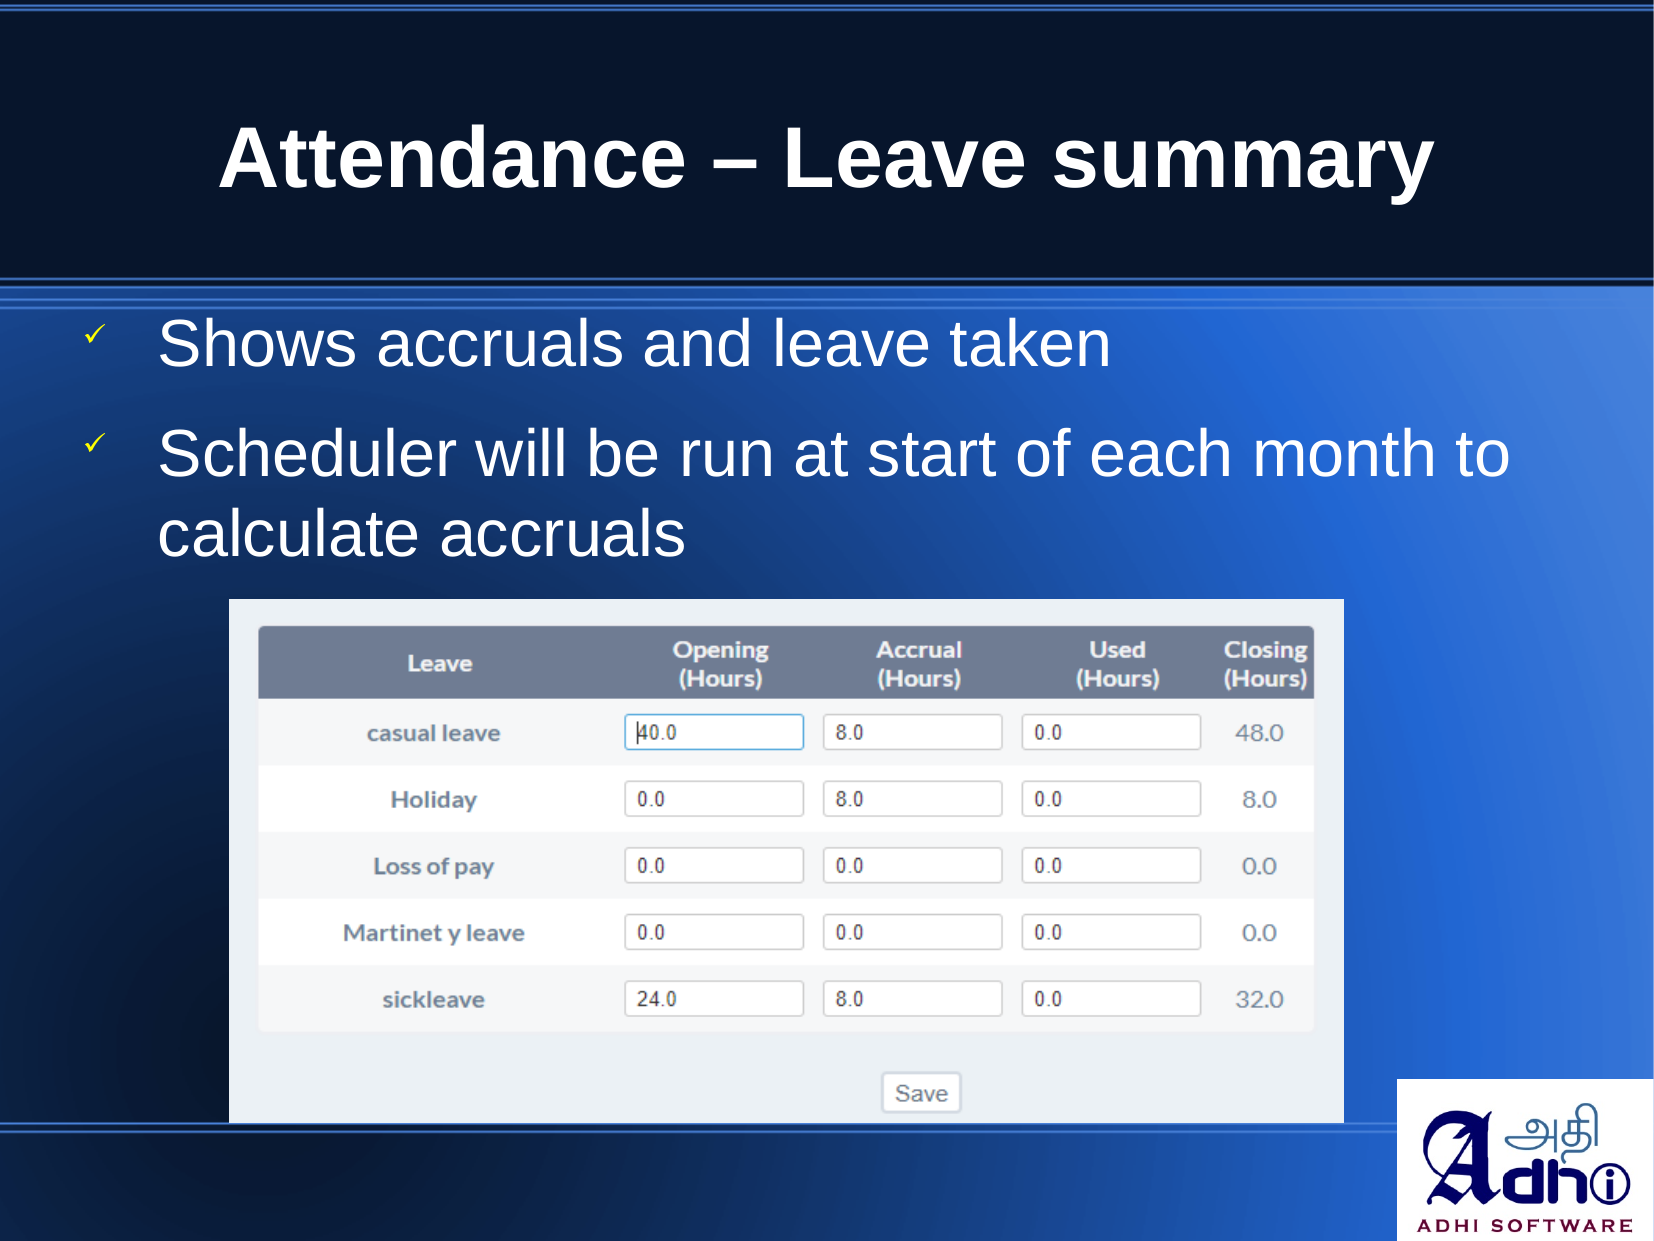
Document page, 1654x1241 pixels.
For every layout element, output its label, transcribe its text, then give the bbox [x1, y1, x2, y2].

list Shows accruals and leave taken Scheduler will be run at start of each month to calculate accruals [82, 300, 1571, 1140]
title Attendance – Leave summary [82, 56, 1571, 250]
picture [0, 0, 1654, 1241]
